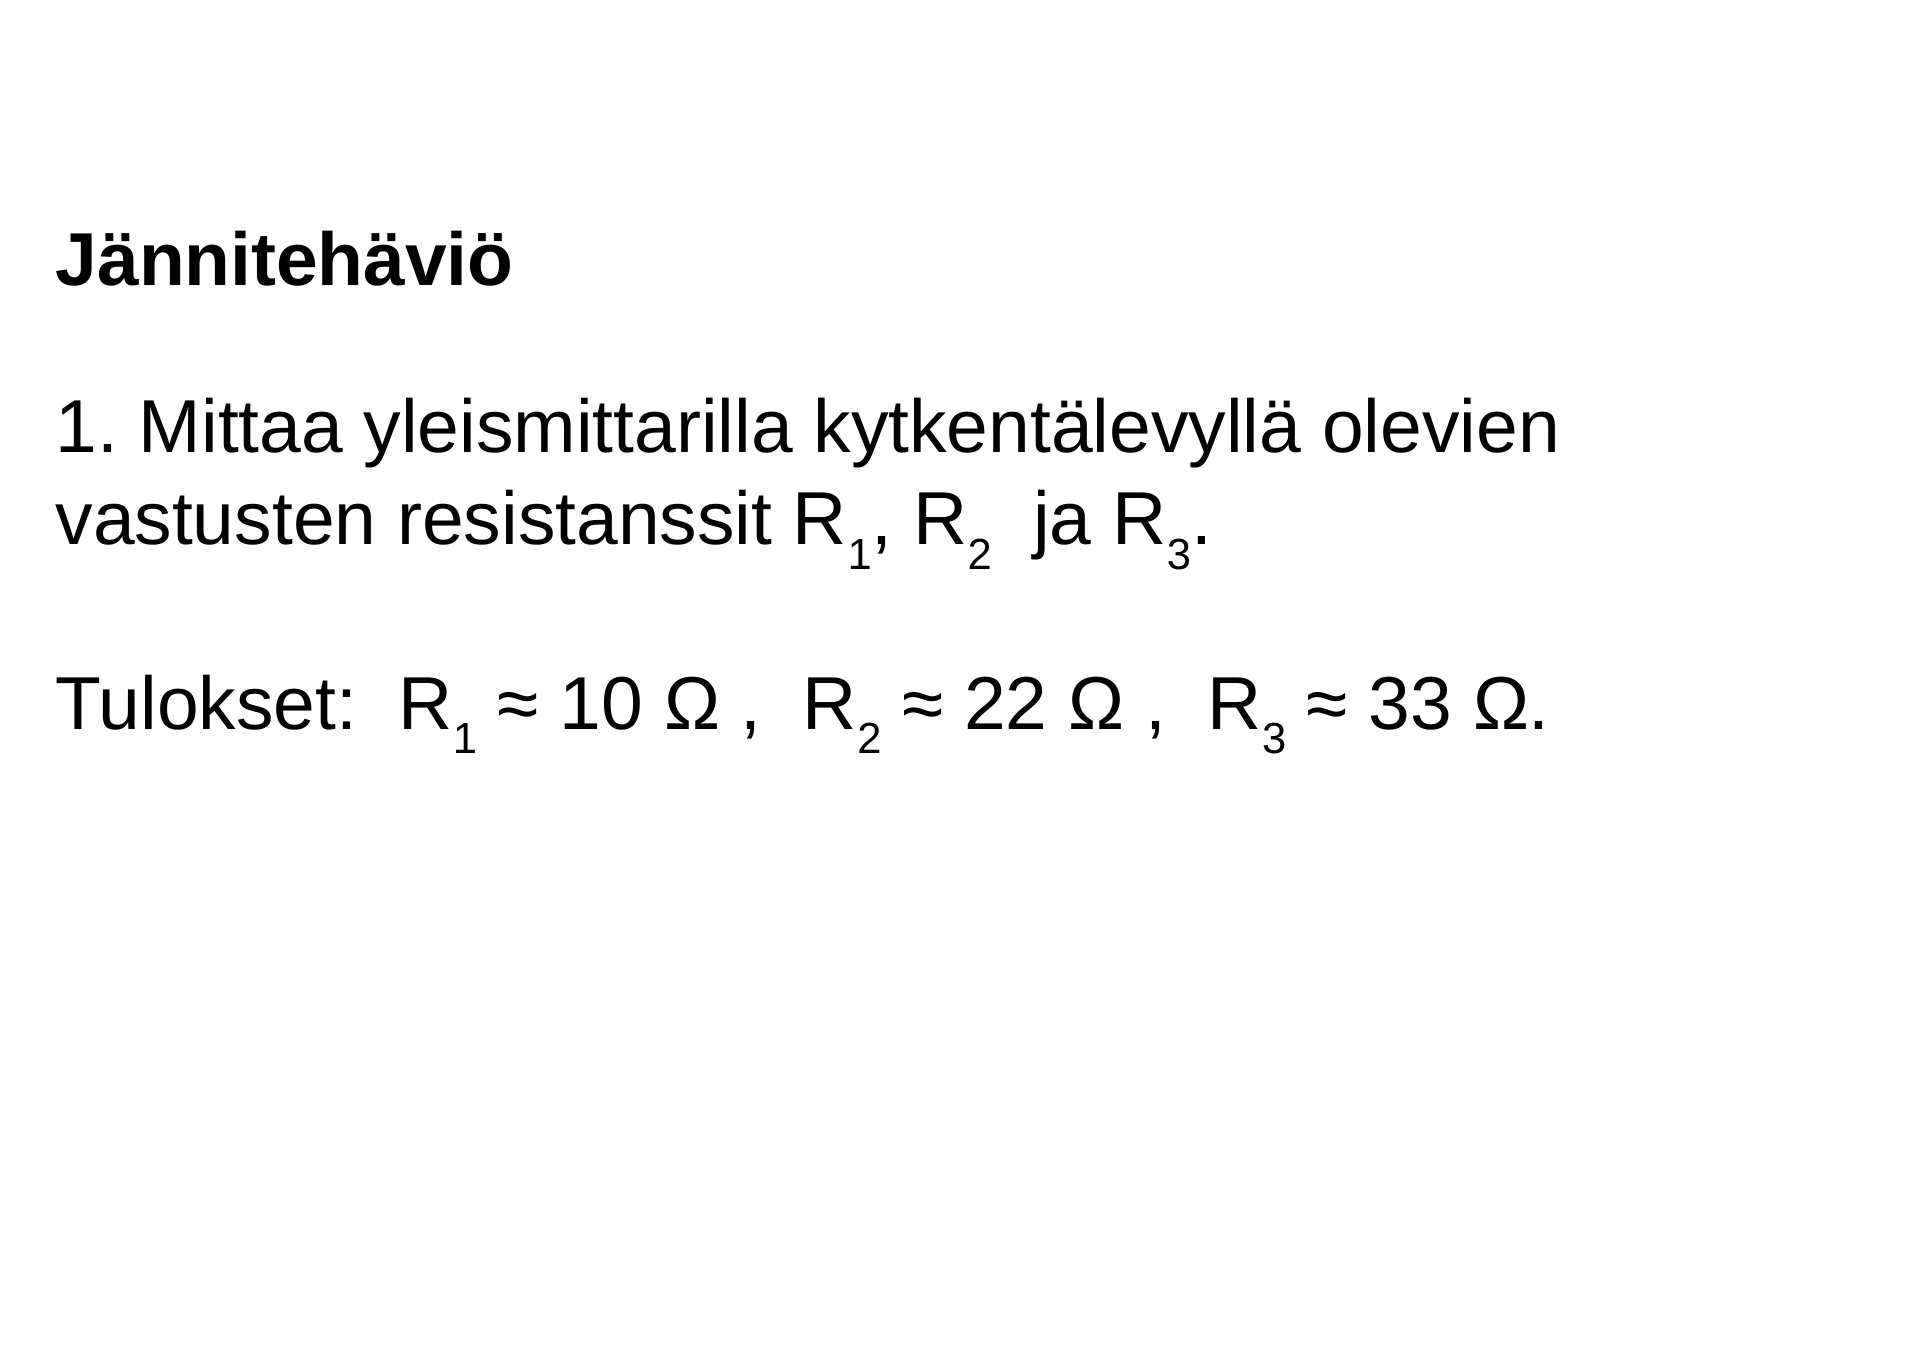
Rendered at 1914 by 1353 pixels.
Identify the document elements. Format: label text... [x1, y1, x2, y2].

text_box Jännitehäviö 1. Mittaa yleismittarilla kytkentälevyllä olevien vastusten resistanssit R1, R2 ja R3. Tulokset: R1 ≈ 10 Ω , R2 ≈ 22 Ω , R3 ≈ 33 Ω. [40, 206, 1900, 1106]
